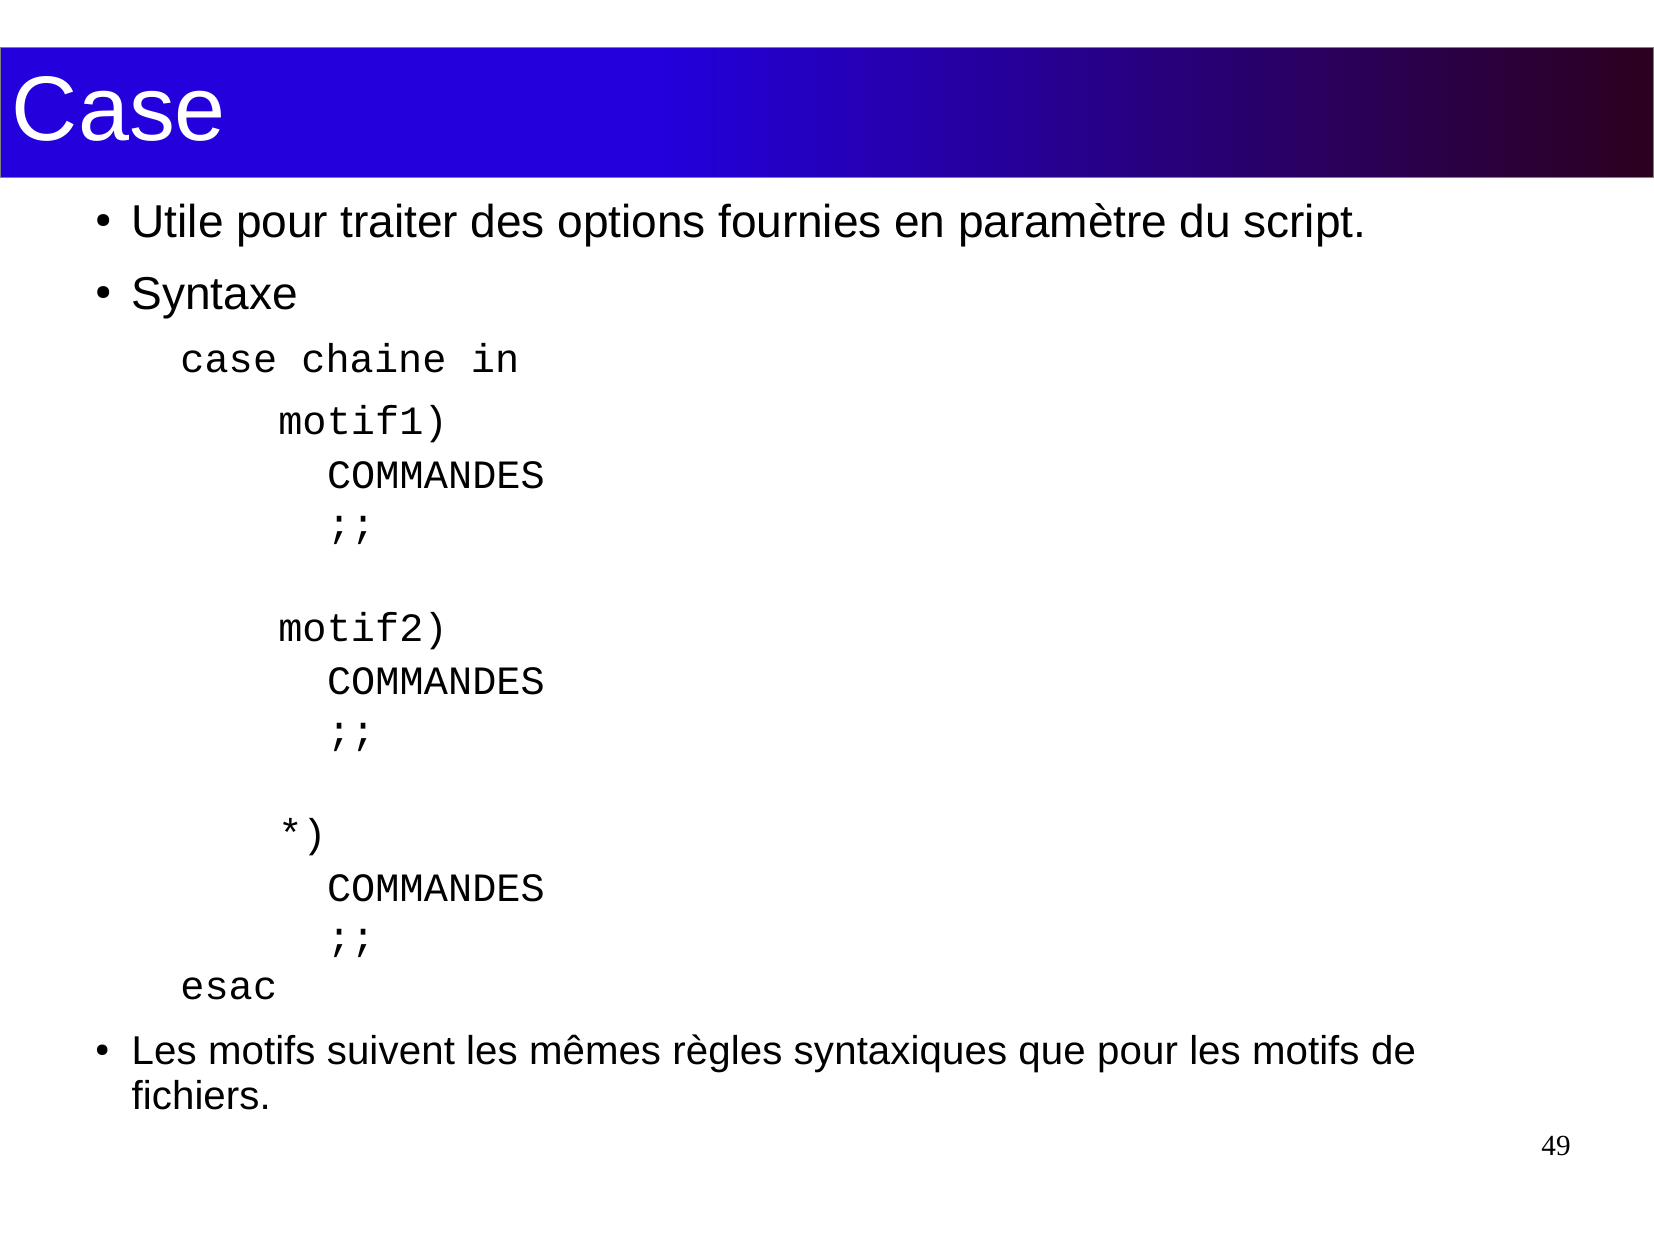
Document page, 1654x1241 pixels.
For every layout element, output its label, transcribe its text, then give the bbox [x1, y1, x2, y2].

list Utile pour traiter des options fournies en paramètre du script. Syntaxe case chaine in motif1) COMMANDES ;; motif2) COMMANDES ;; *) COMMANDES ;; esac Les motifs suivent les mêmes règles syntaxiques que pour les motifs de fichiers. [82, 195, 1538, 1123]
title Case [11, 5, 1642, 213]
